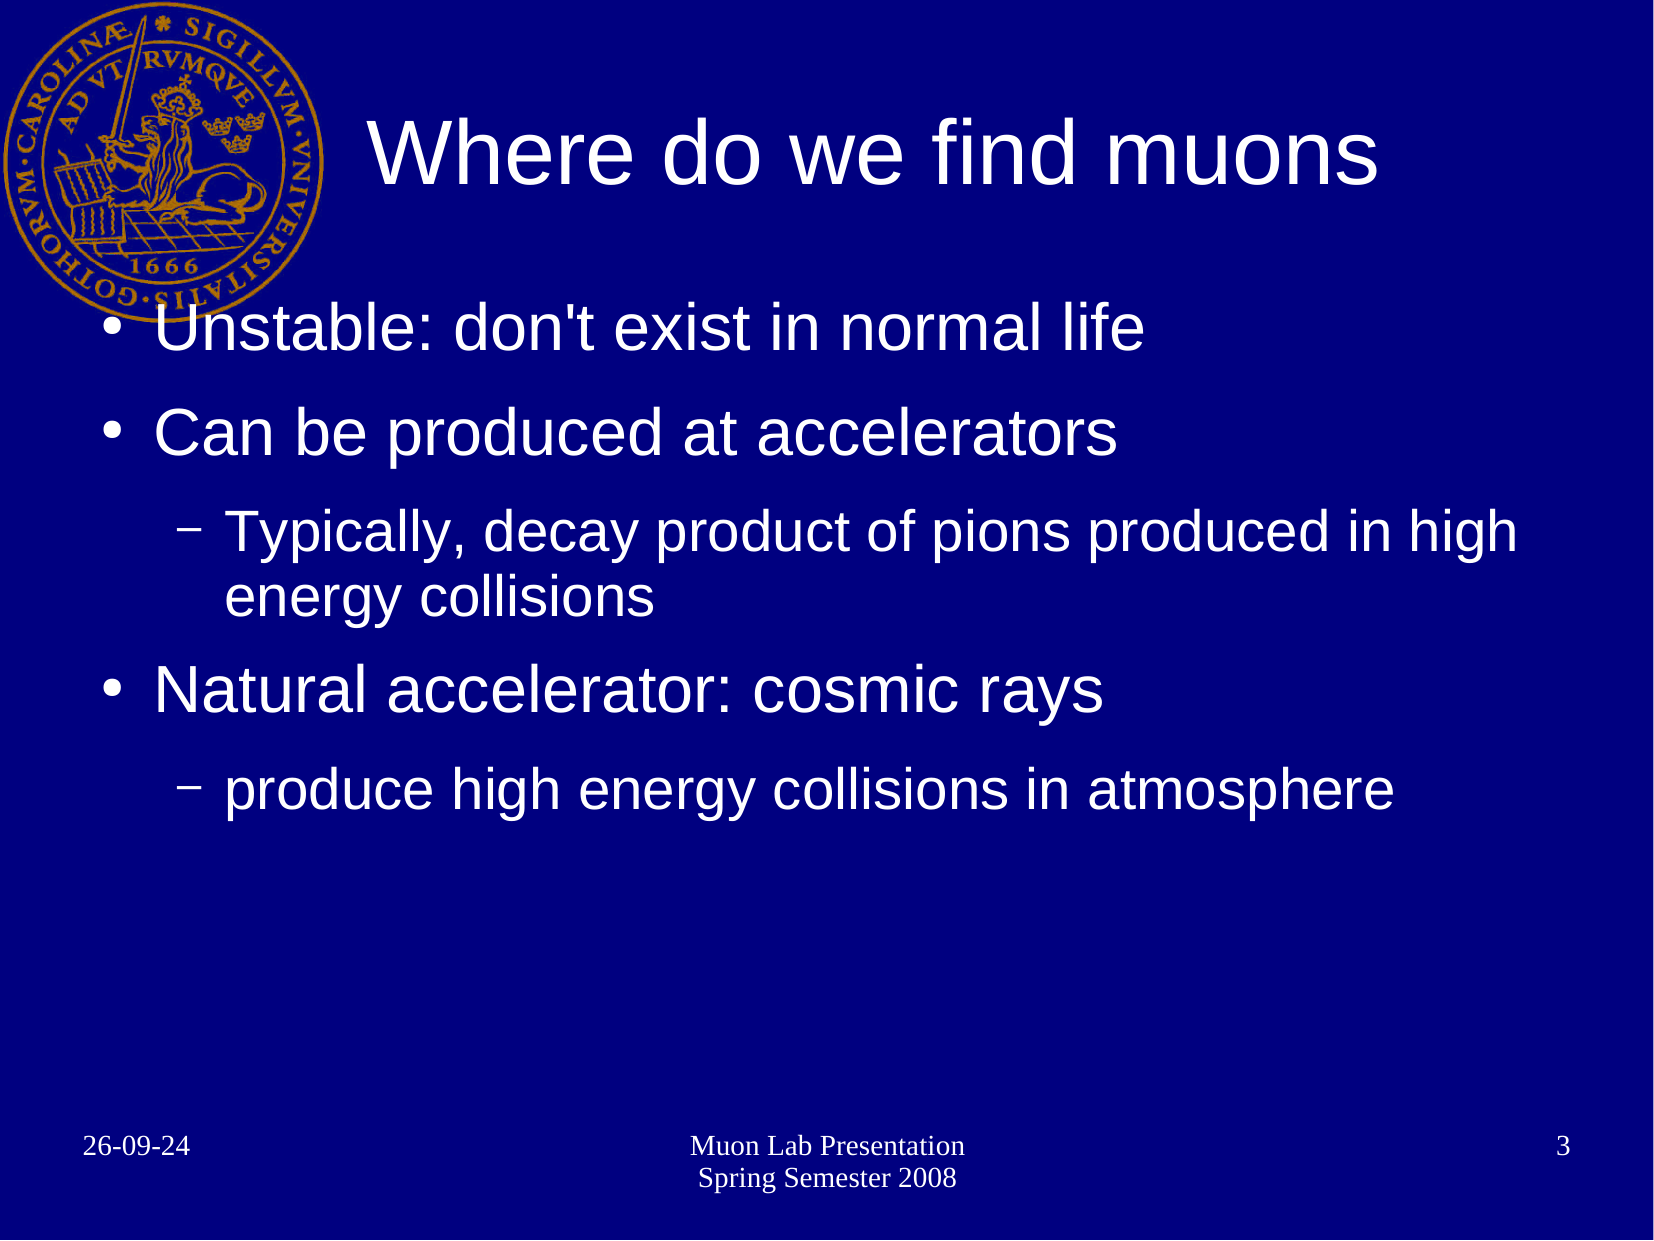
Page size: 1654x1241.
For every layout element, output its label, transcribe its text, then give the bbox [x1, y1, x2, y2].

title Where do we find muons [177, 49, 1571, 257]
picture [0, 0, 325, 325]
list Unstable: don't exist in normal life Can be produced at accelerators Typically, decay product of pions produced in high energy collisions Natural accelerator: cosmic rays produce high energy collisions in atmosphere [82, 290, 1571, 1109]
